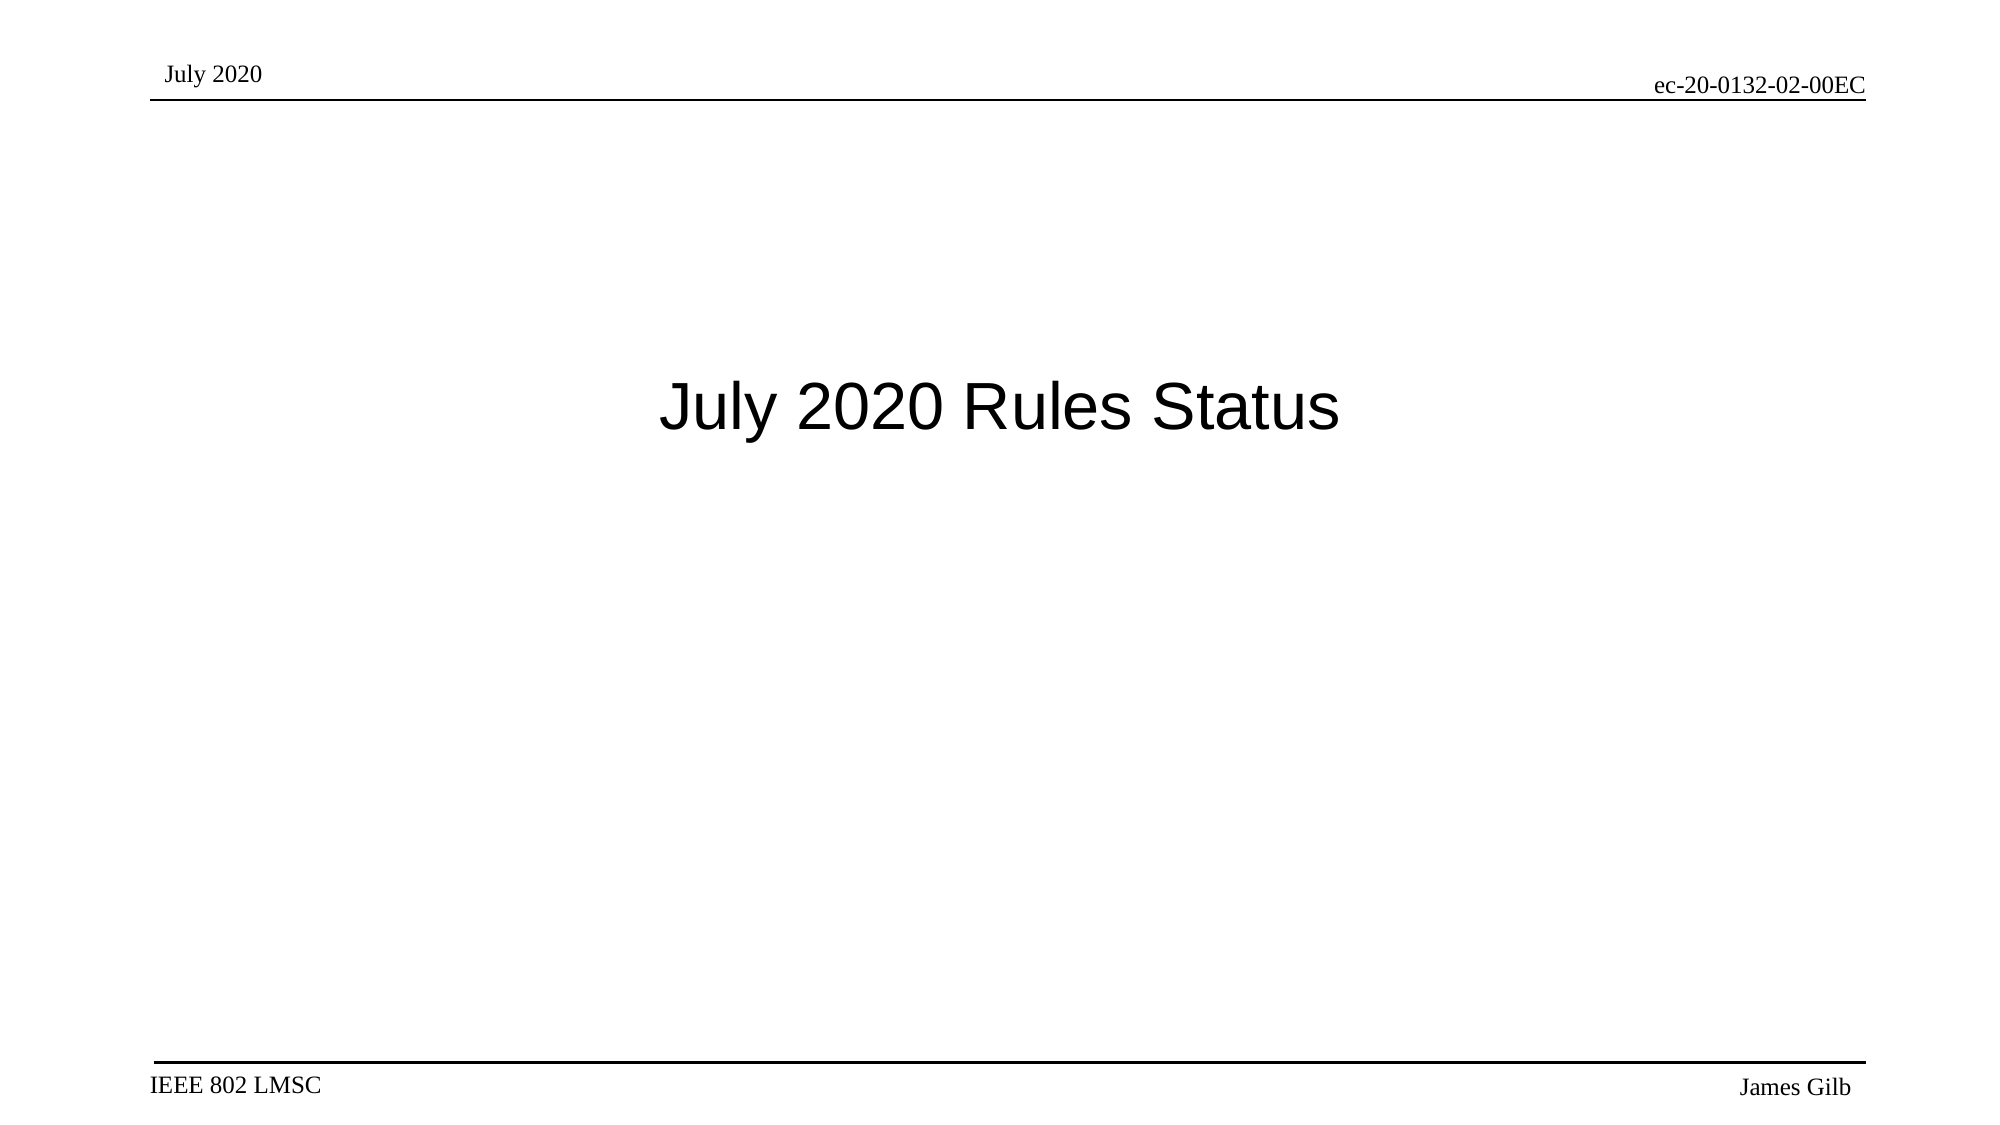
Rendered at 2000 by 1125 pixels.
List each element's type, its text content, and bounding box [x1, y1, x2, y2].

subtitle July 2020 Rules Status [125, 112, 1876, 693]
